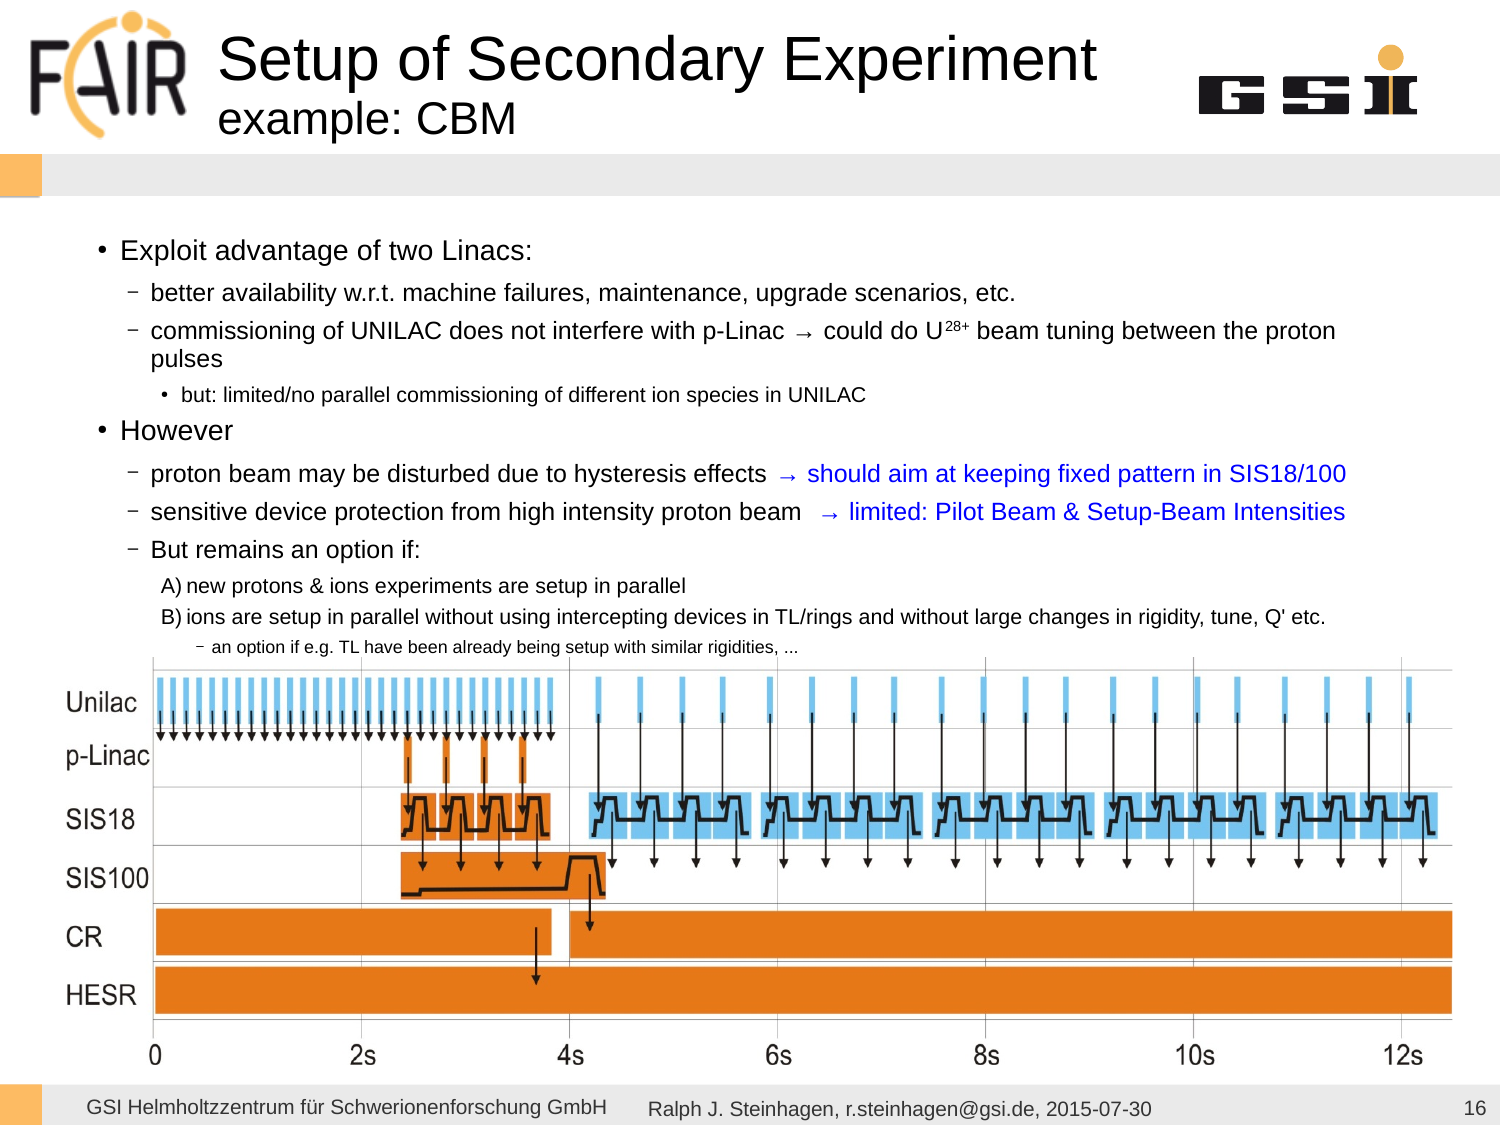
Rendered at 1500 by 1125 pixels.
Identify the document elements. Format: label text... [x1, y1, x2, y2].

title Setup of Secondary Experiment example: CBM [217, 20, 1109, 147]
list Exploit advantage of two Linacs: better availability w.r.t. machine failures, maintenance, upgrade scenarios, etc. commissioning of UNILAC does not interfere with p-Linac → could do U28+ beam tuning between the proton pulses but: limited/no parallel commissioning of different ion species in UNILAC However proton beam may be disturbed due to hysteresis effects → should aim at keeping fixed pattern in SIS18/100 sensitive device protection from high intensity proton beam → limited: Pilot Beam & Setup-Beam Intensities But remains an option if: new protons & ions experiments are setup in parallel ions are setup in parallel without using intercepting devices in TL/rings and without large changes in rigidity, tune, Q' etc. an option if e.g. TL have been already being setup with similar rigidities, ... [75, 226, 1425, 657]
picture [30, 9, 187, 141]
picture [65, 657, 1453, 1065]
picture [1197, 42, 1419, 117]
